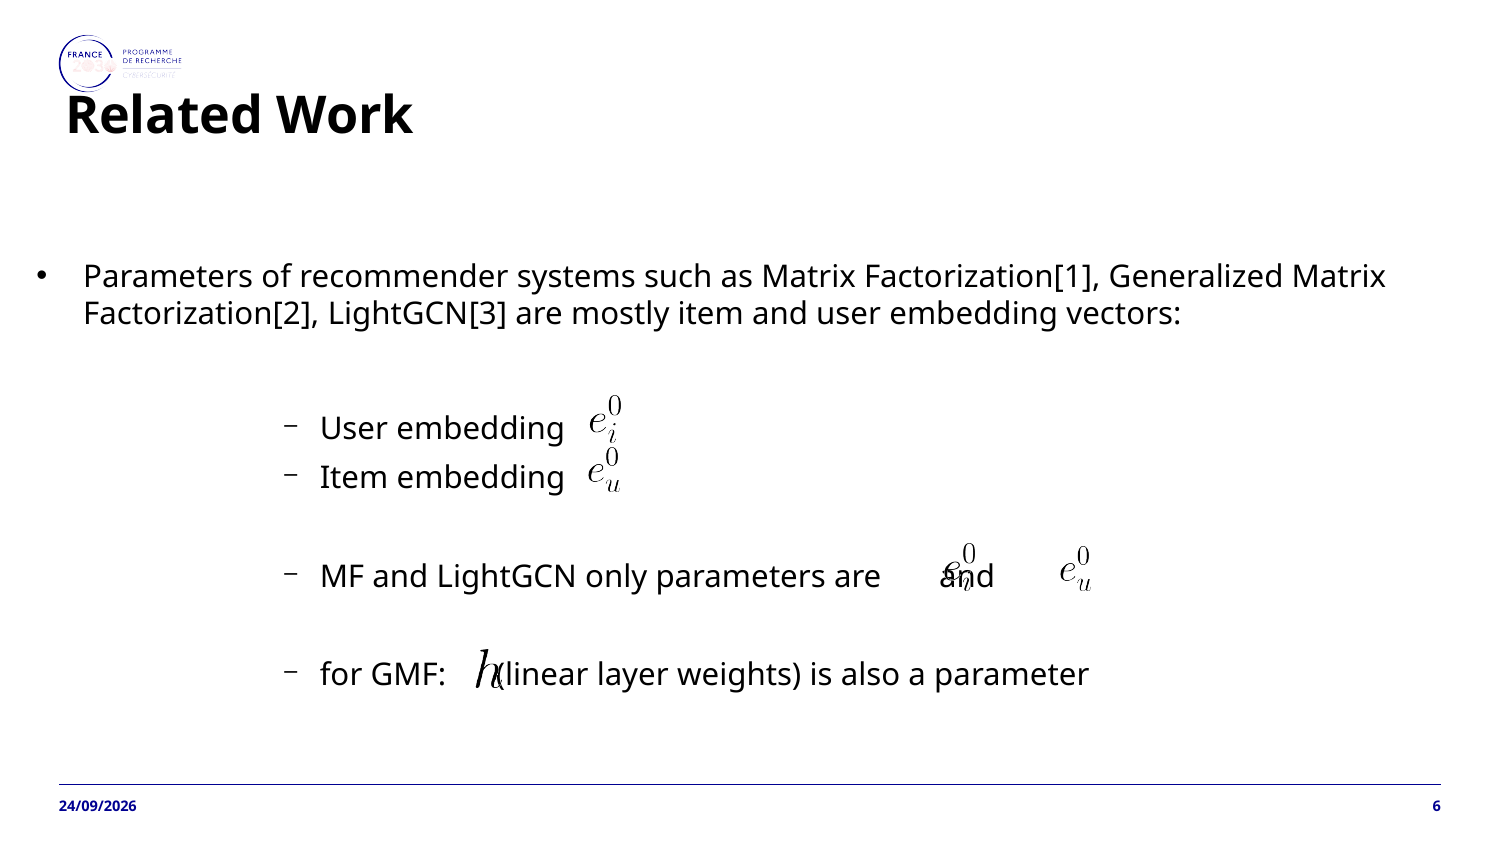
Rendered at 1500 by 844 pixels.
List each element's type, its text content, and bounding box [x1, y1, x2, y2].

slide_number 26/01/2024 [59, 784, 260, 830]
picture [588, 447, 620, 492]
picture [475, 649, 502, 688]
picture [1060, 546, 1091, 591]
picture [46, 22, 194, 105]
title Related Work [65, 88, 1447, 178]
slide_number 23 [1364, 784, 1441, 830]
list Parameters of recommender systems such as Matrix Factorization[1], Generalized Matrix Factorization[2], LightGCN[3] are mostly item and user embedding vectors: User embedding Item embedding MF and LightGCN only parameters are and for GMF: (linear layer weights) is also a parameter [36, 160, 1419, 825]
picture [944, 543, 975, 591]
picture [589, 395, 621, 443]
